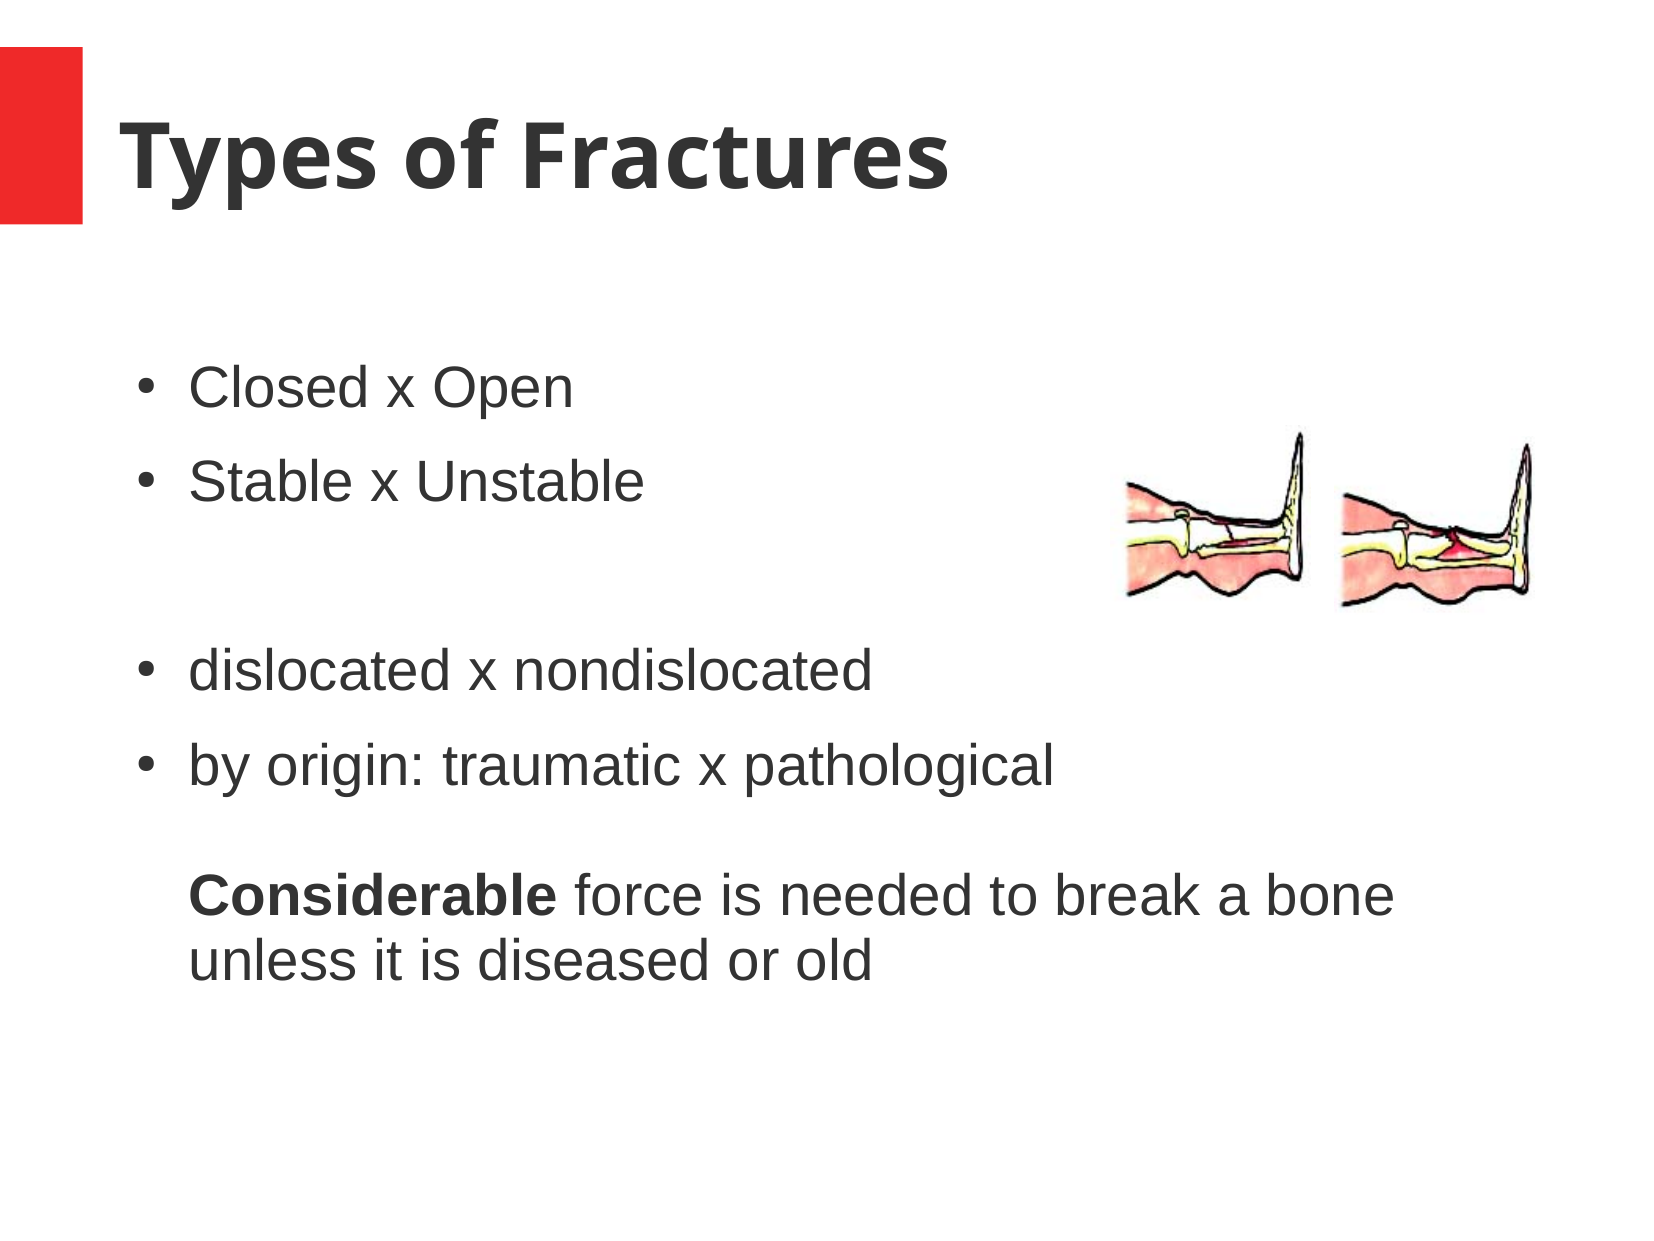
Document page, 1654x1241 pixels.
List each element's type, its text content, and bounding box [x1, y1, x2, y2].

picture [1110, 425, 1311, 616]
title Types of Fractures [118, 49, 1571, 257]
list Closed x Open Stable x Unstable dislocated x nondislocated by origin: traumatic x pathological Considerable force is needed to break a bone unless it is diseased or old [118, 354, 1536, 1074]
picture [1334, 436, 1535, 616]
